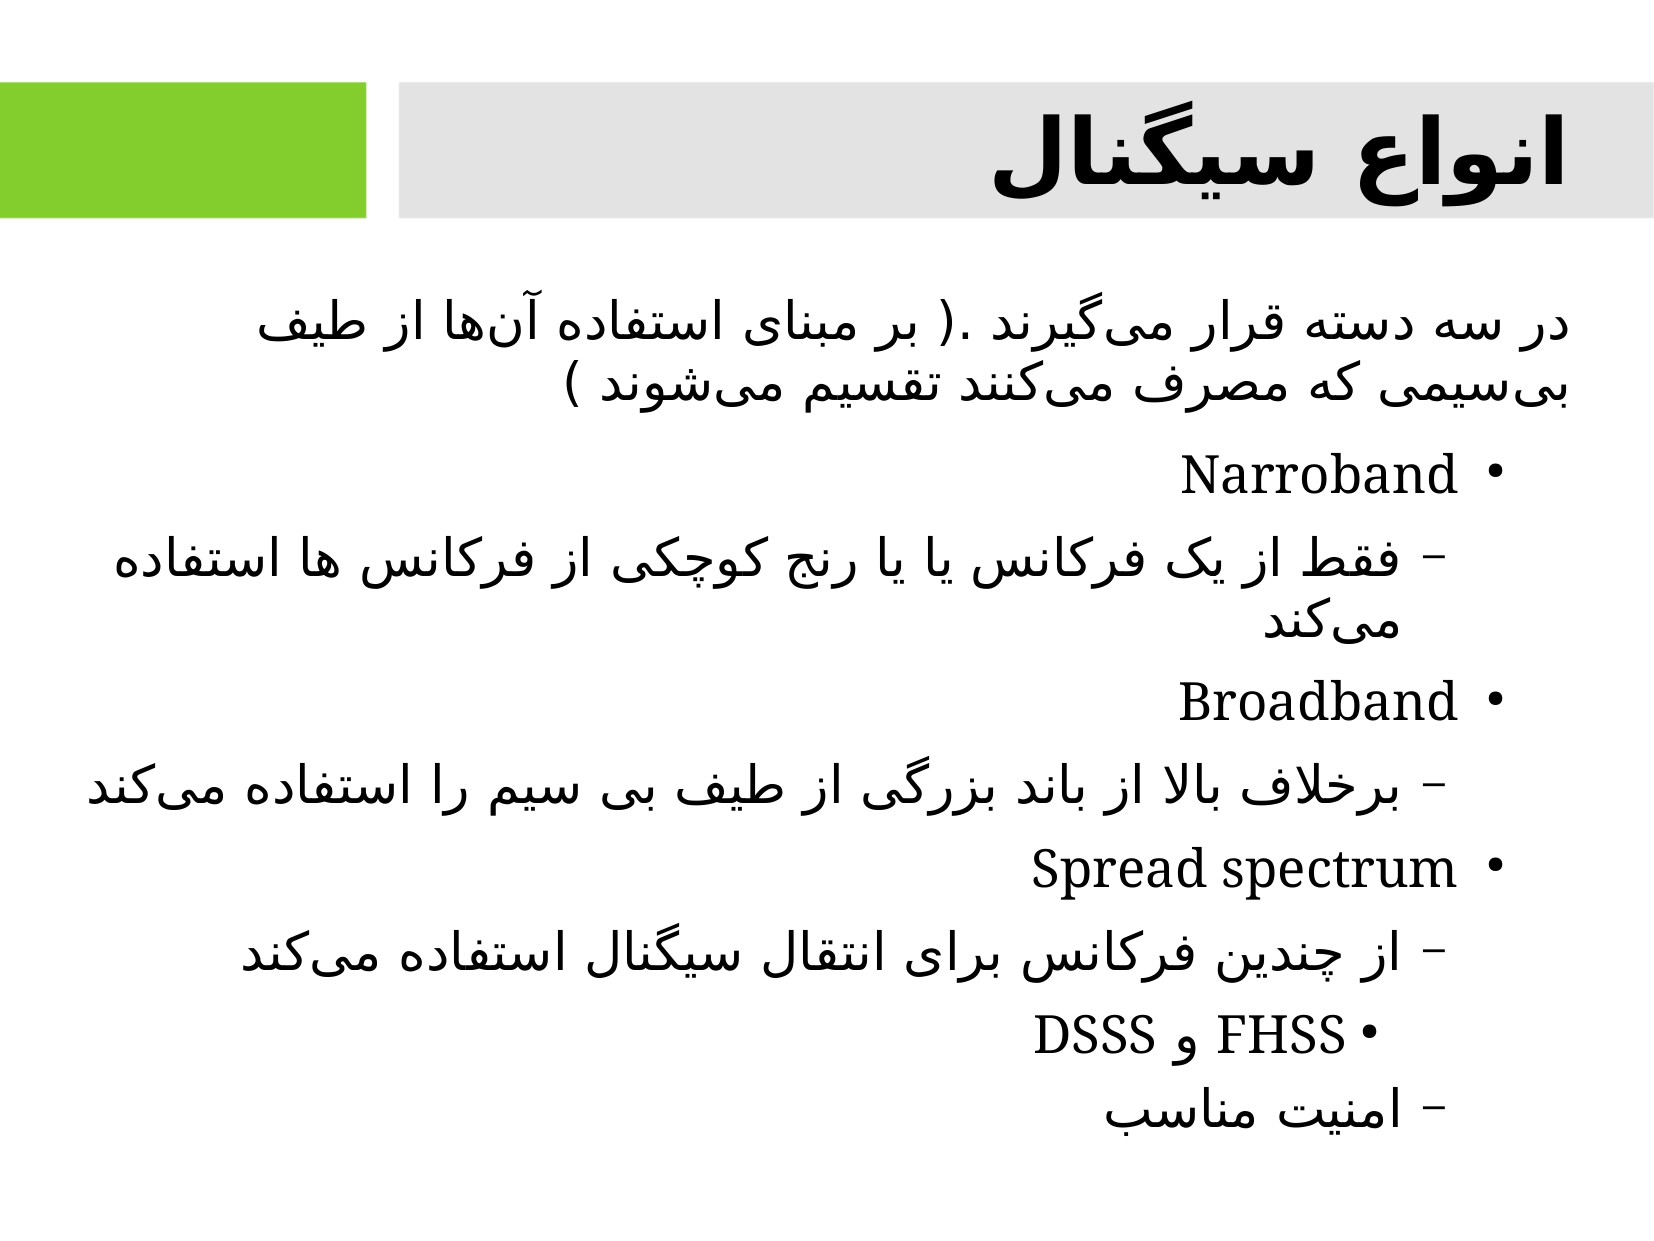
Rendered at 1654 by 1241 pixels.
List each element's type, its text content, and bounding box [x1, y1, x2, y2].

title انواع سیگنال [82, 49, 1571, 257]
picture [0, 0, 1654, 1241]
list در سه دسته قرار می‌گیرند .( بر مبنای استفاده آن‌ها از طیف بی‌سیمی که مصرف می‌کنند تقسیم می‌شوند ) Narroband فقط از یک فرکانس یا یا رنج کوچکی از فرکانس ها استفاده می‌کند Broadband برخلاف بالا از باند بزرگی از طیف بی سیم را استفاده می‌کند Spread spectrum از چندین فرکانس برای انتقال سیگنال استفاده می‌کند FHSS و DSSS امنیت مناسب [82, 290, 1571, 1182]
